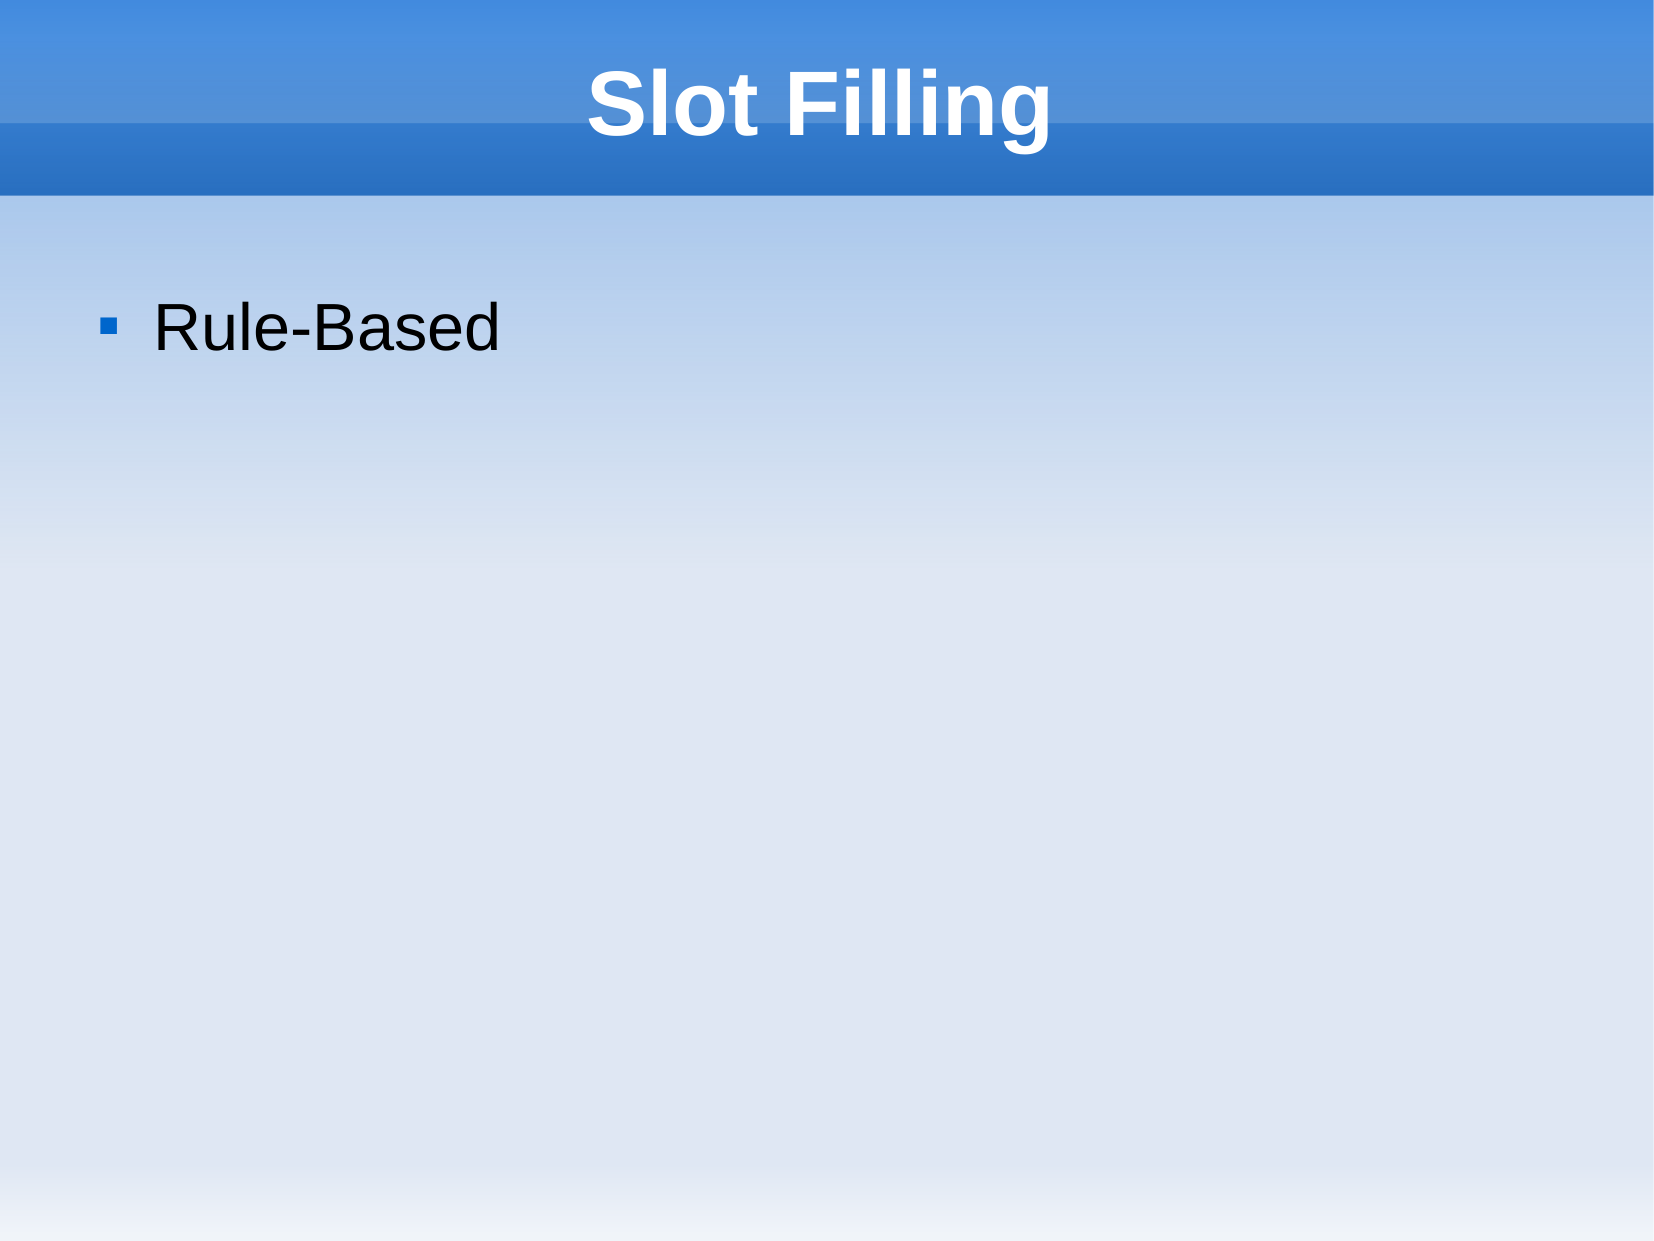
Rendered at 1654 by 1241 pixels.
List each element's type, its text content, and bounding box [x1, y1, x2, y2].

list Rule-Based [82, 290, 1571, 1109]
title Slot Filling [76, 0, 1565, 208]
picture [0, 0, 1654, 1241]
